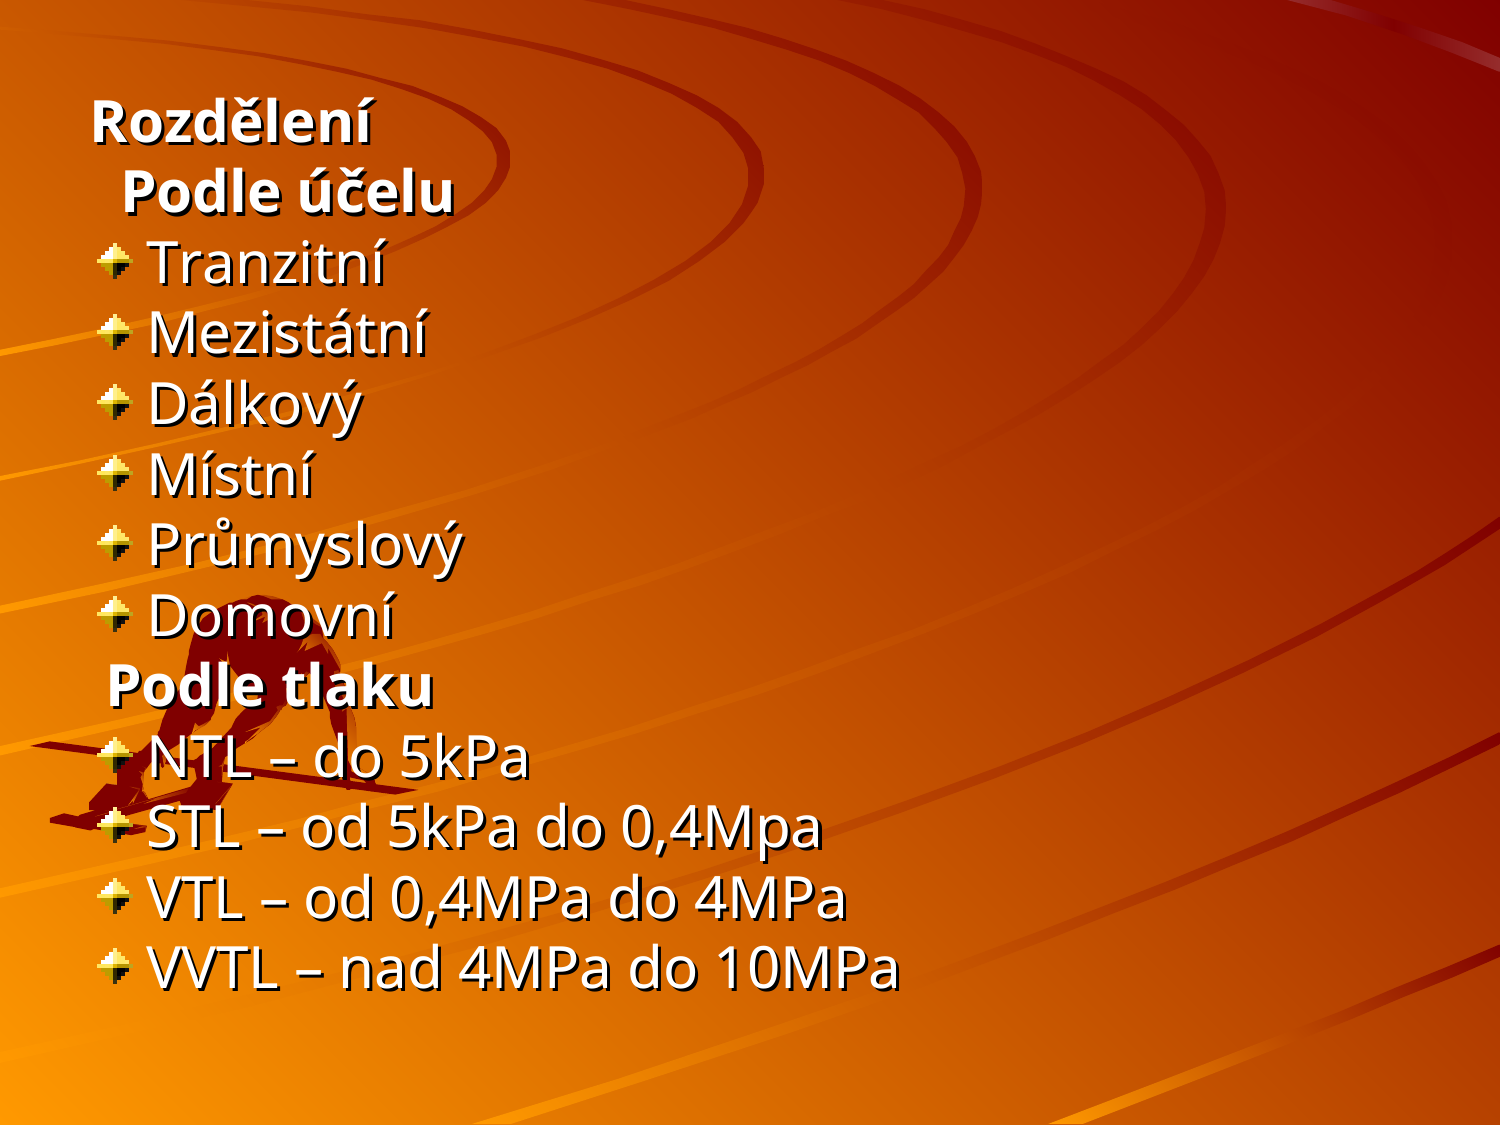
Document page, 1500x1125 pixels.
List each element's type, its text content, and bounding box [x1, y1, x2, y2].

list Rozdělení Podle účelu Tranzitní Mezistátní Dálkový Místní Průmyslový Domovní Podle tlaku NTL – do 5kPa STL – od 5kPa do 0,4Mpa VTL – od 0,4MPa do 4MPa VVTL – nad 4MPa do 10MPa [75, 90, 1426, 1079]
